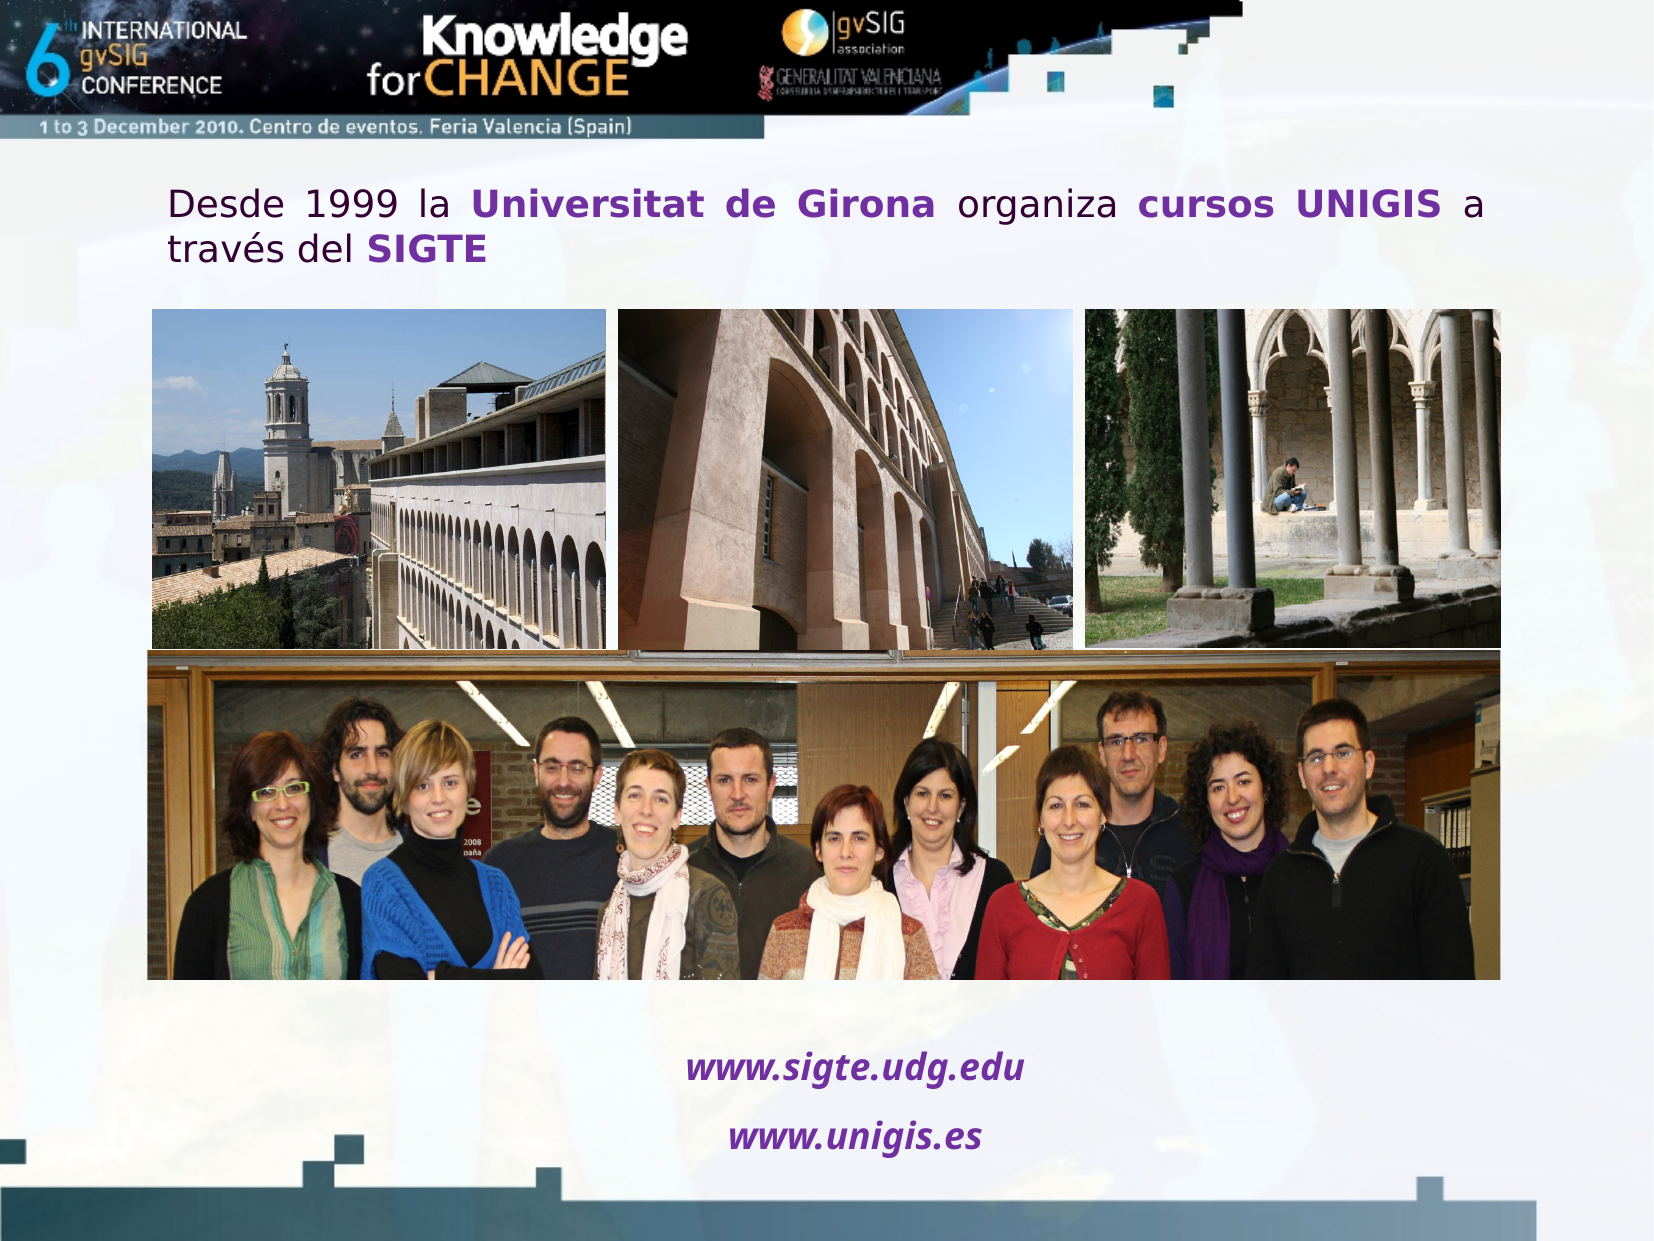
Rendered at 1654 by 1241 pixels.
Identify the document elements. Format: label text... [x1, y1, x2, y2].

text_box Desde 1999 la Universitat de Girona organiza cursos UNIGIS a través del SIGTE [152, 172, 1501, 278]
picture [0, 0, 1654, 1241]
text_box www.sigte.udg.edu www.unigis.es [181, 1035, 1530, 1165]
